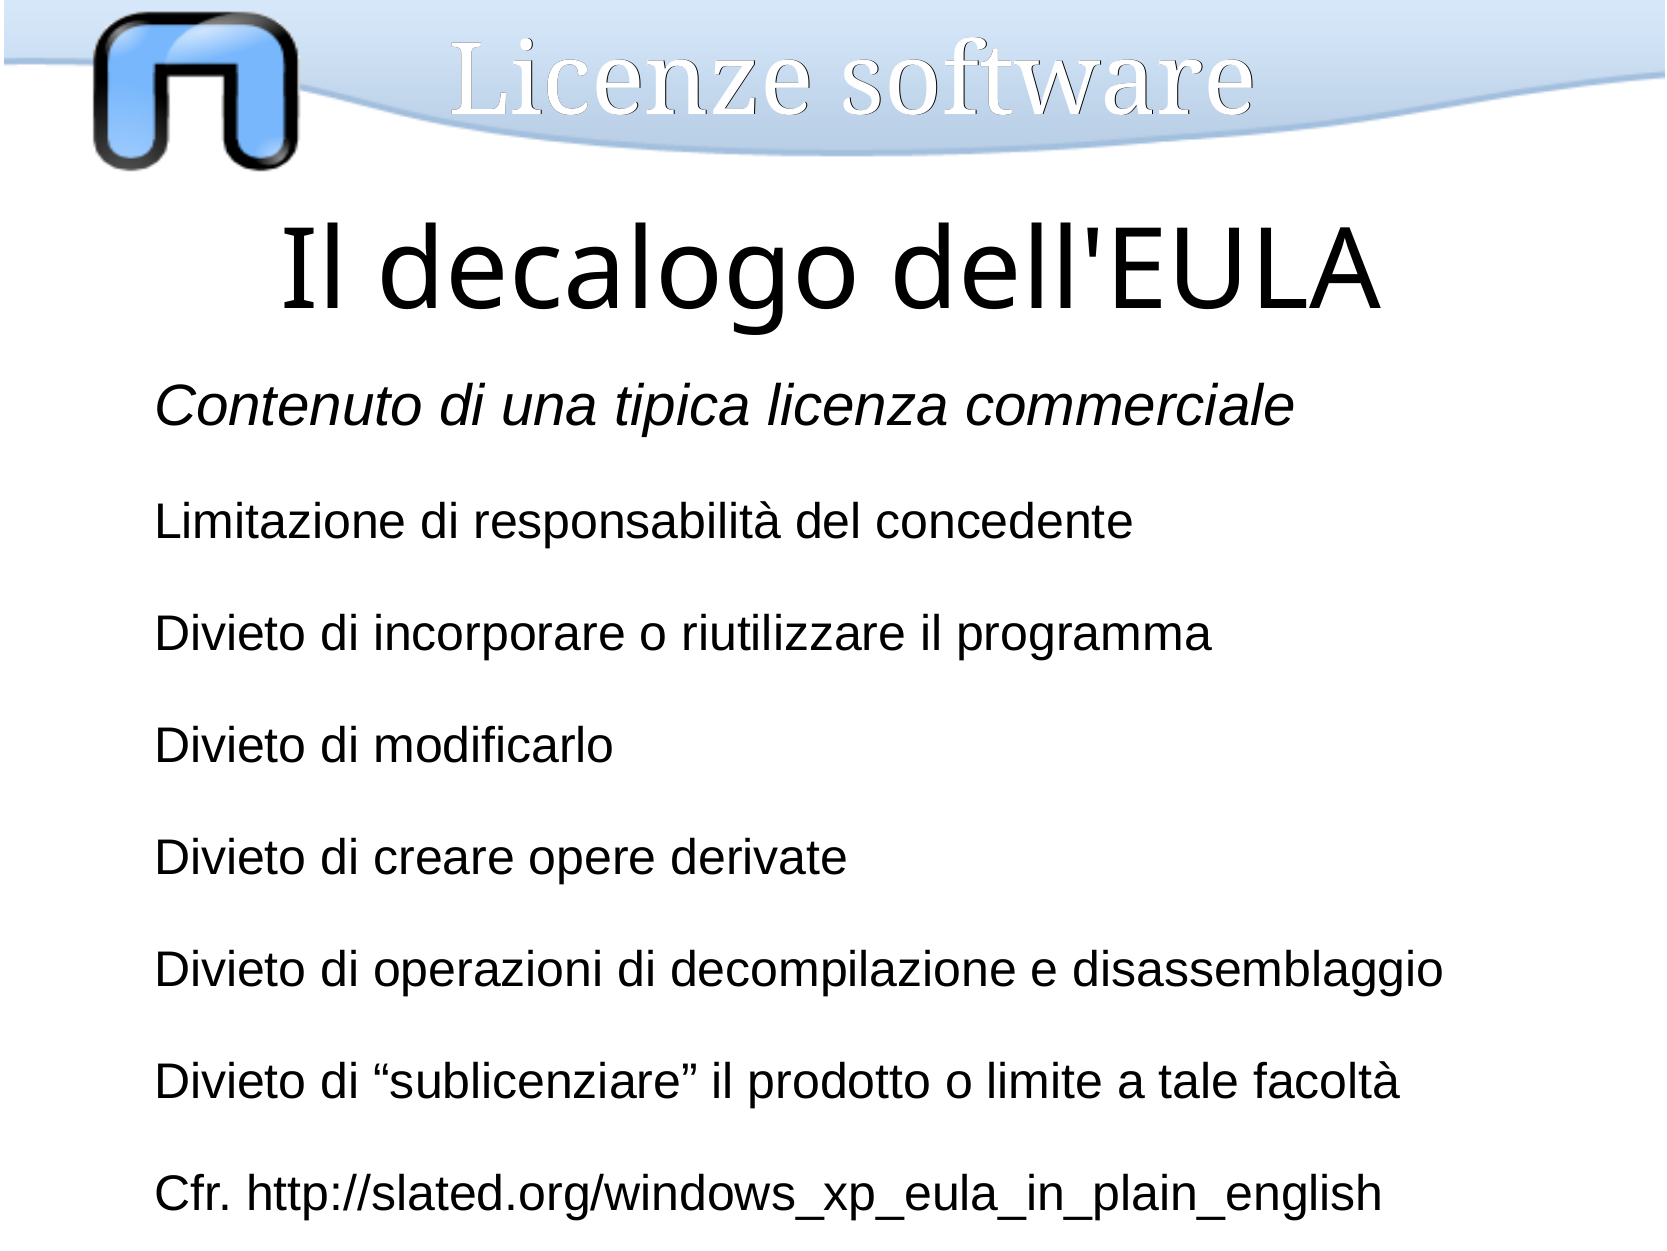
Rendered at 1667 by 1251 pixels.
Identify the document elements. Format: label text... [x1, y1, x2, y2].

text_box Licenze software [407, 0, 1443, 168]
list Contenuto di una tipica licenza commerciale Limitazione di responsabilità del concedente Divieto di incorporare o riutilizzare il programma Divieto di modificarlo Divieto di creare opere derivate Divieto di operazioni di decompilazione e disassemblaggio Divieto di “sublicenziare” il prodotto o limite a tale facoltà Cfr. http://slated.org/windows_xp_eula_in_plain_english [112, 311, 1613, 1222]
title Il decalogo dell'EULA [81, 209, 1581, 370]
picture [0, 0, 1667, 1251]
